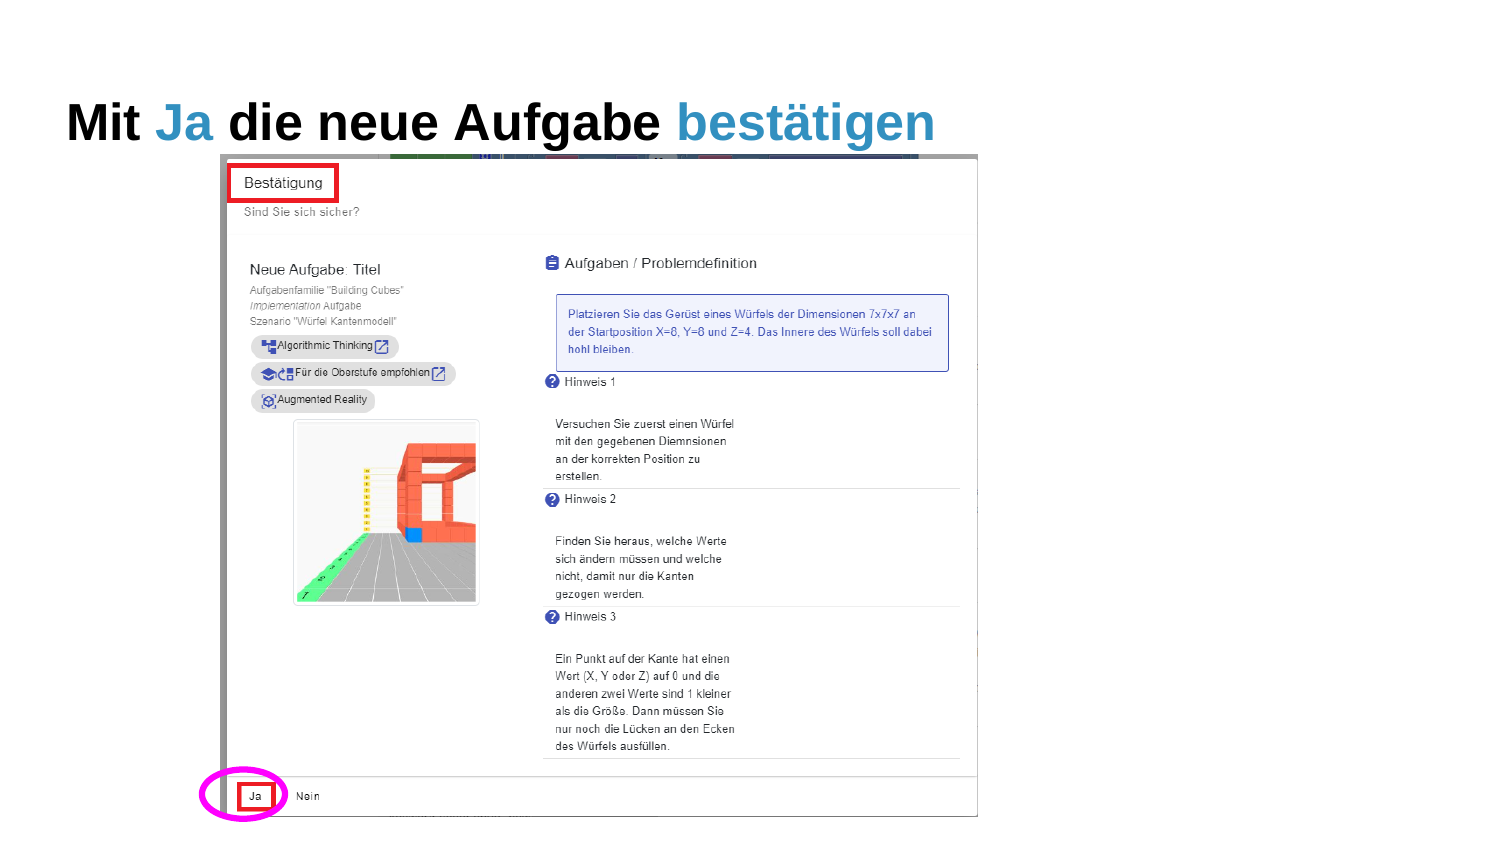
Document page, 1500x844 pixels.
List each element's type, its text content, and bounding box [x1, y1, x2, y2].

title Mit Ja die neue Aufgabe bestätigen [51, 72, 1449, 167]
picture [220, 773, 281, 815]
picture [220, 154, 978, 819]
